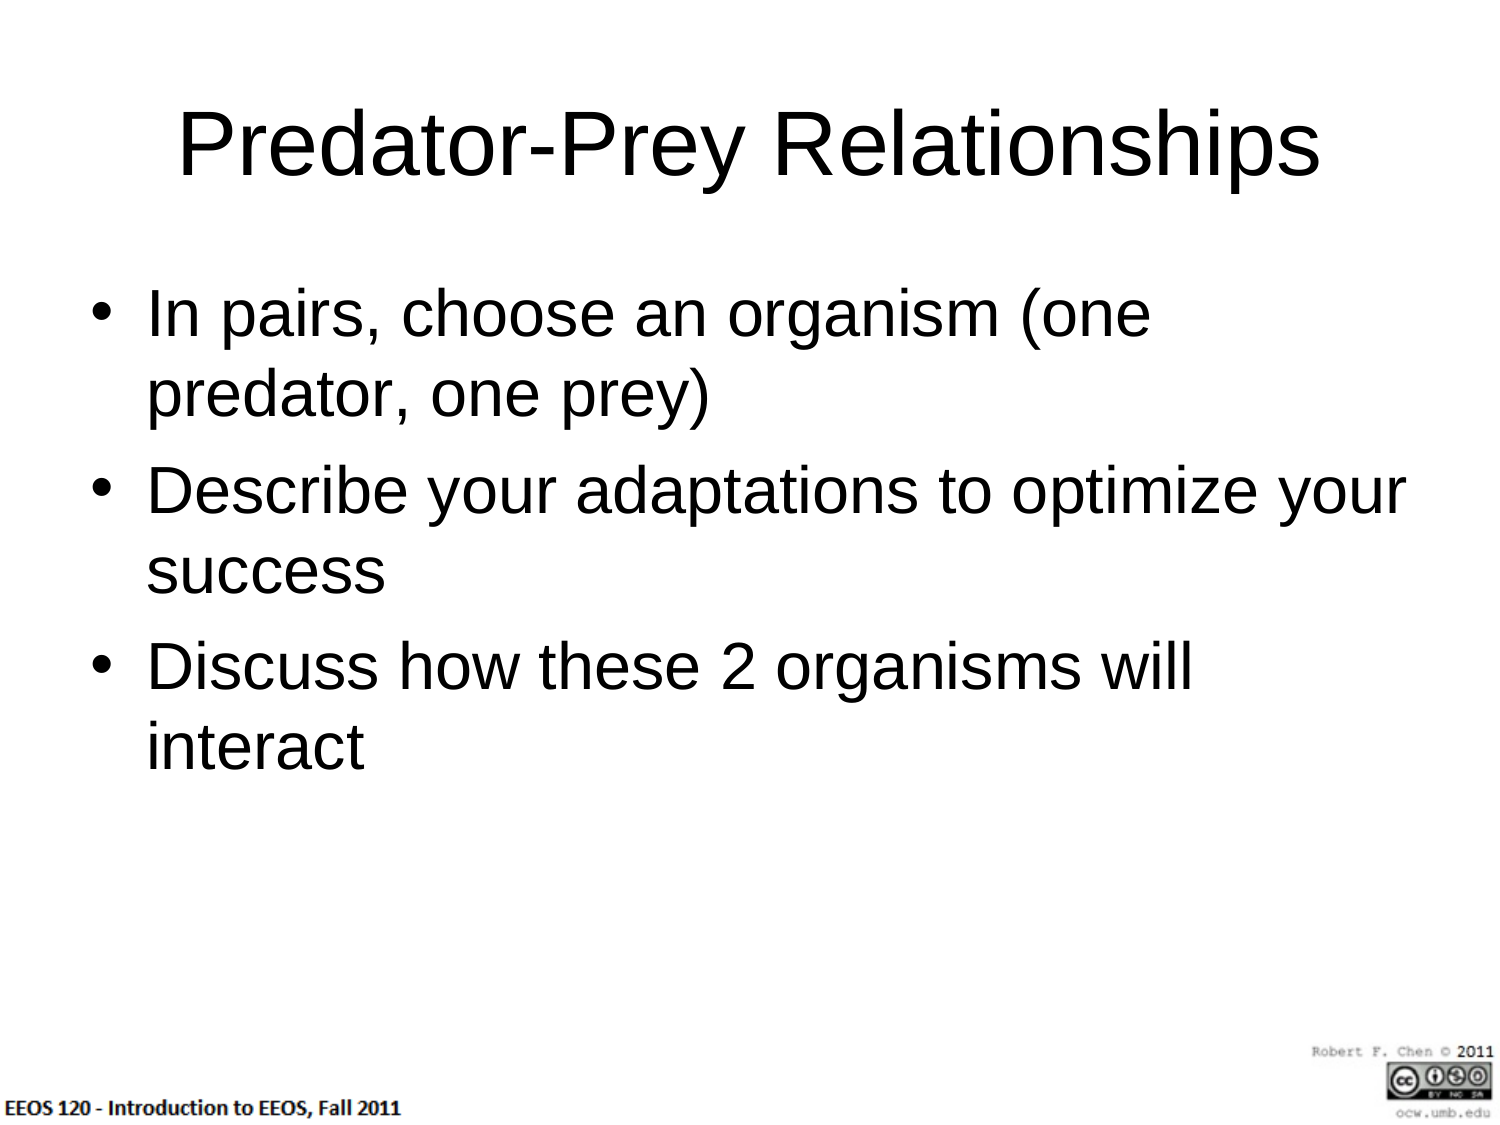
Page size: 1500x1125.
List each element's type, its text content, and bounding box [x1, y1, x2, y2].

title Predator-Prey Relationships [75, 45, 1426, 233]
list In pairs, choose an organism (one predator, one prey) Describe your adaptations to optimize your success Discuss how these 2 organisms will interact [75, 262, 1426, 1006]
picture [0, 1090, 406, 1125]
picture [1306, 1040, 1500, 1125]
